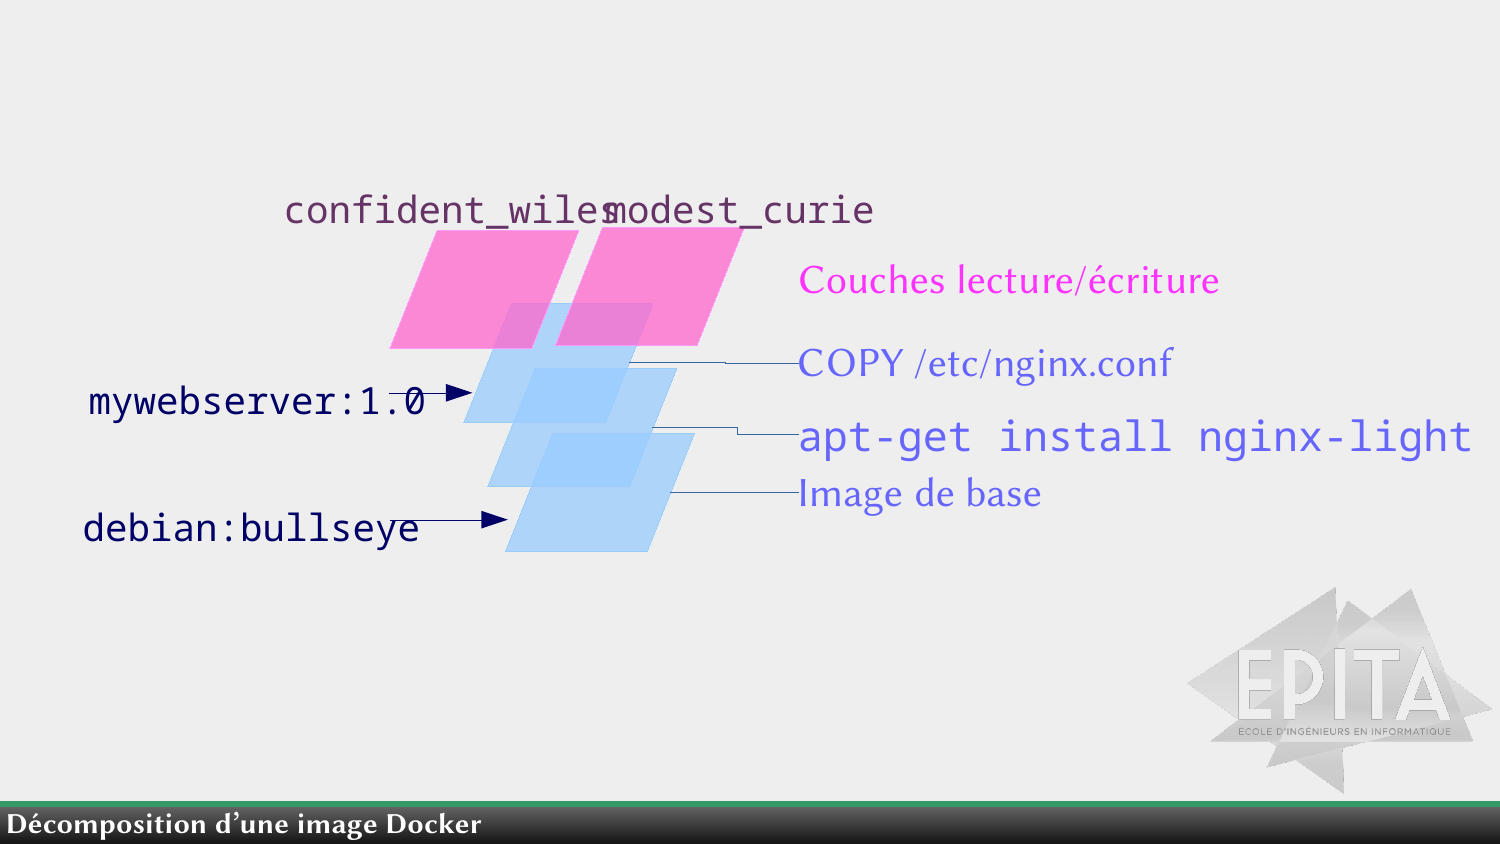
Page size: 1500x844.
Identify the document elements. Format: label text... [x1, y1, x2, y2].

text_box confident_wiles [283, 177, 577, 228]
text_box mywebserver:1.0 [88, 369, 382, 420]
text_box apt-get install nginx-light [798, 400, 1379, 455]
title Décomposition d’une image Docker [5, 801, 1075, 844]
text_box [389, 227, 744, 552]
text_box debian:bullseye [82, 496, 380, 546]
picture [1187, 587, 1492, 794]
text_box Couches lecture/écriture [798, 250, 1228, 311]
text_box COPY /etc/nginx.conf [798, 333, 1228, 393]
text_box modest_curie [604, 177, 839, 228]
text_box Image de base [798, 463, 1082, 523]
